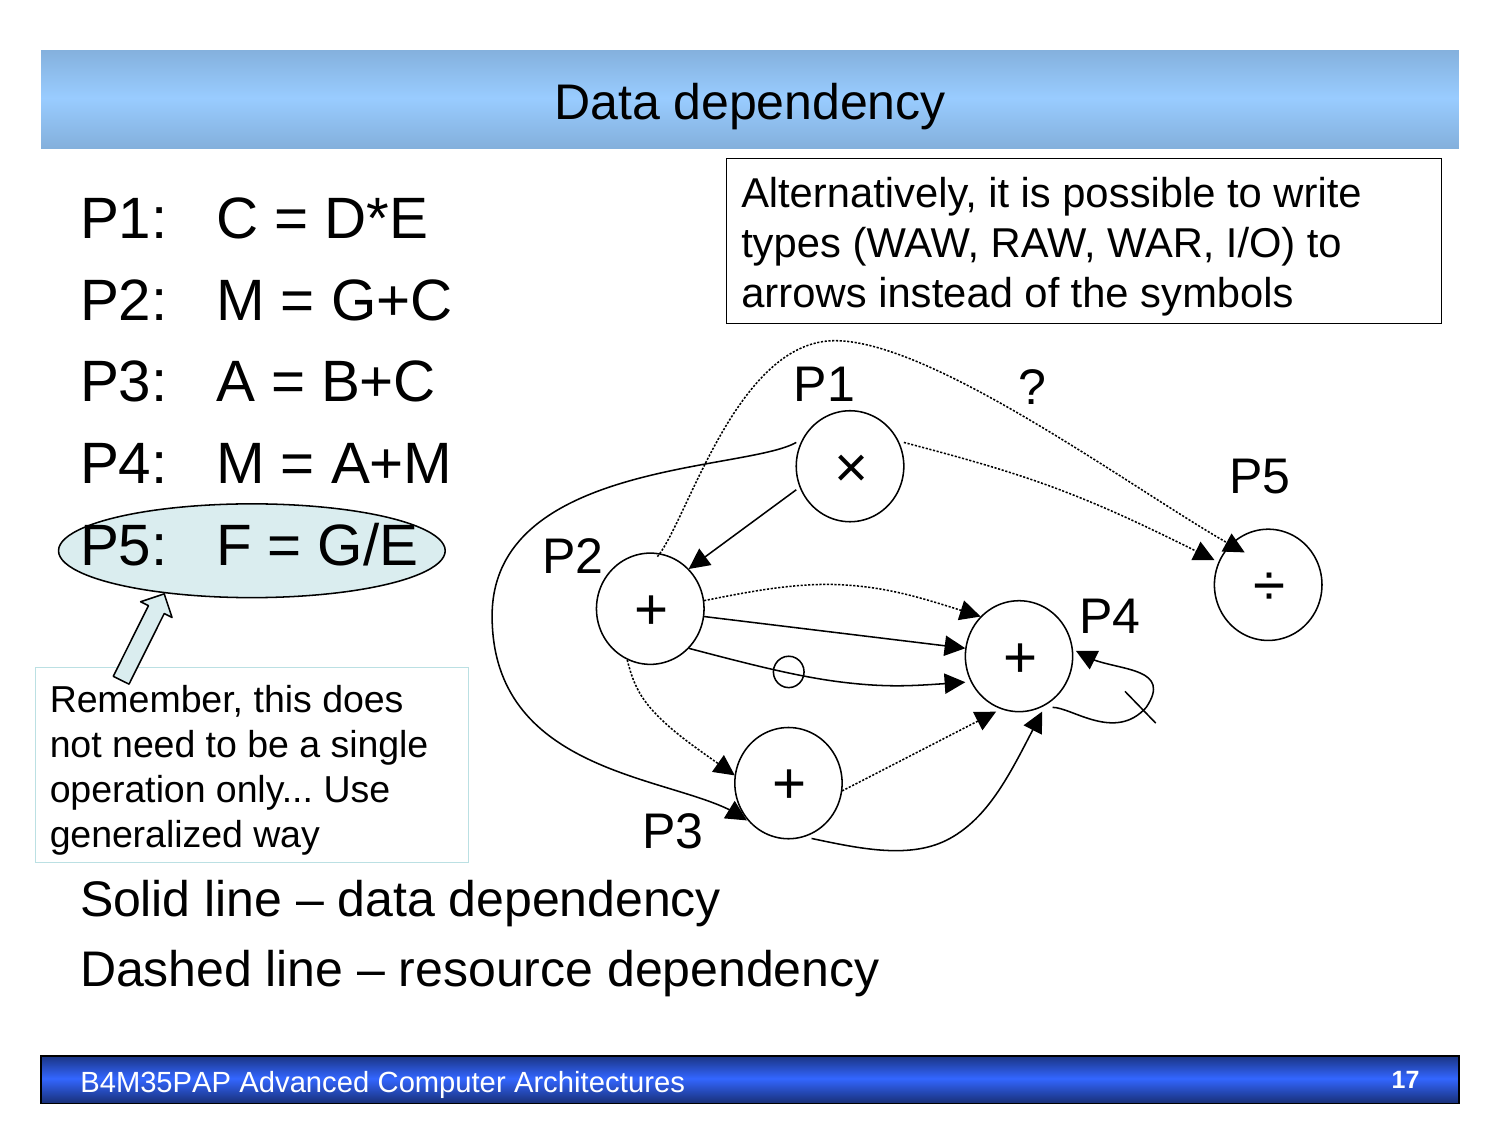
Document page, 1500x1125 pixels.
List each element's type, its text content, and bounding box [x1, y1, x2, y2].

text_box + [734, 727, 843, 834]
text_box + [607, 643, 693, 665]
text_box P3 [627, 790, 812, 918]
text_box × [796, 470, 904, 522]
text_box P5 [1214, 436, 1399, 564]
text_box P2 [527, 515, 712, 643]
text_box + [965, 600, 1064, 712]
text_box [58, 539, 64, 562]
text_box Remember, this does not need to be a single operation only... Use generalized way [35, 667, 469, 863]
text_box P1 [779, 343, 964, 470]
text_box Alternatively, it is possible to write types (WAW, RAW, WAR, I/O) to arrows instead of the symbols [726, 158, 1442, 324]
text_box [113, 593, 173, 685]
title Data dependency [41, 50, 1459, 149]
text_box P4 [1064, 575, 1249, 703]
list P1: C = D*E P2: M = G+C P3: A = B+C P4: M = A+M P5: F = G/E Solid line – data dependency Dashed line – resource dependency [64, 172, 1436, 1000]
text_box ? [1003, 346, 1123, 435]
text_box ÷ [1215, 564, 1323, 641]
